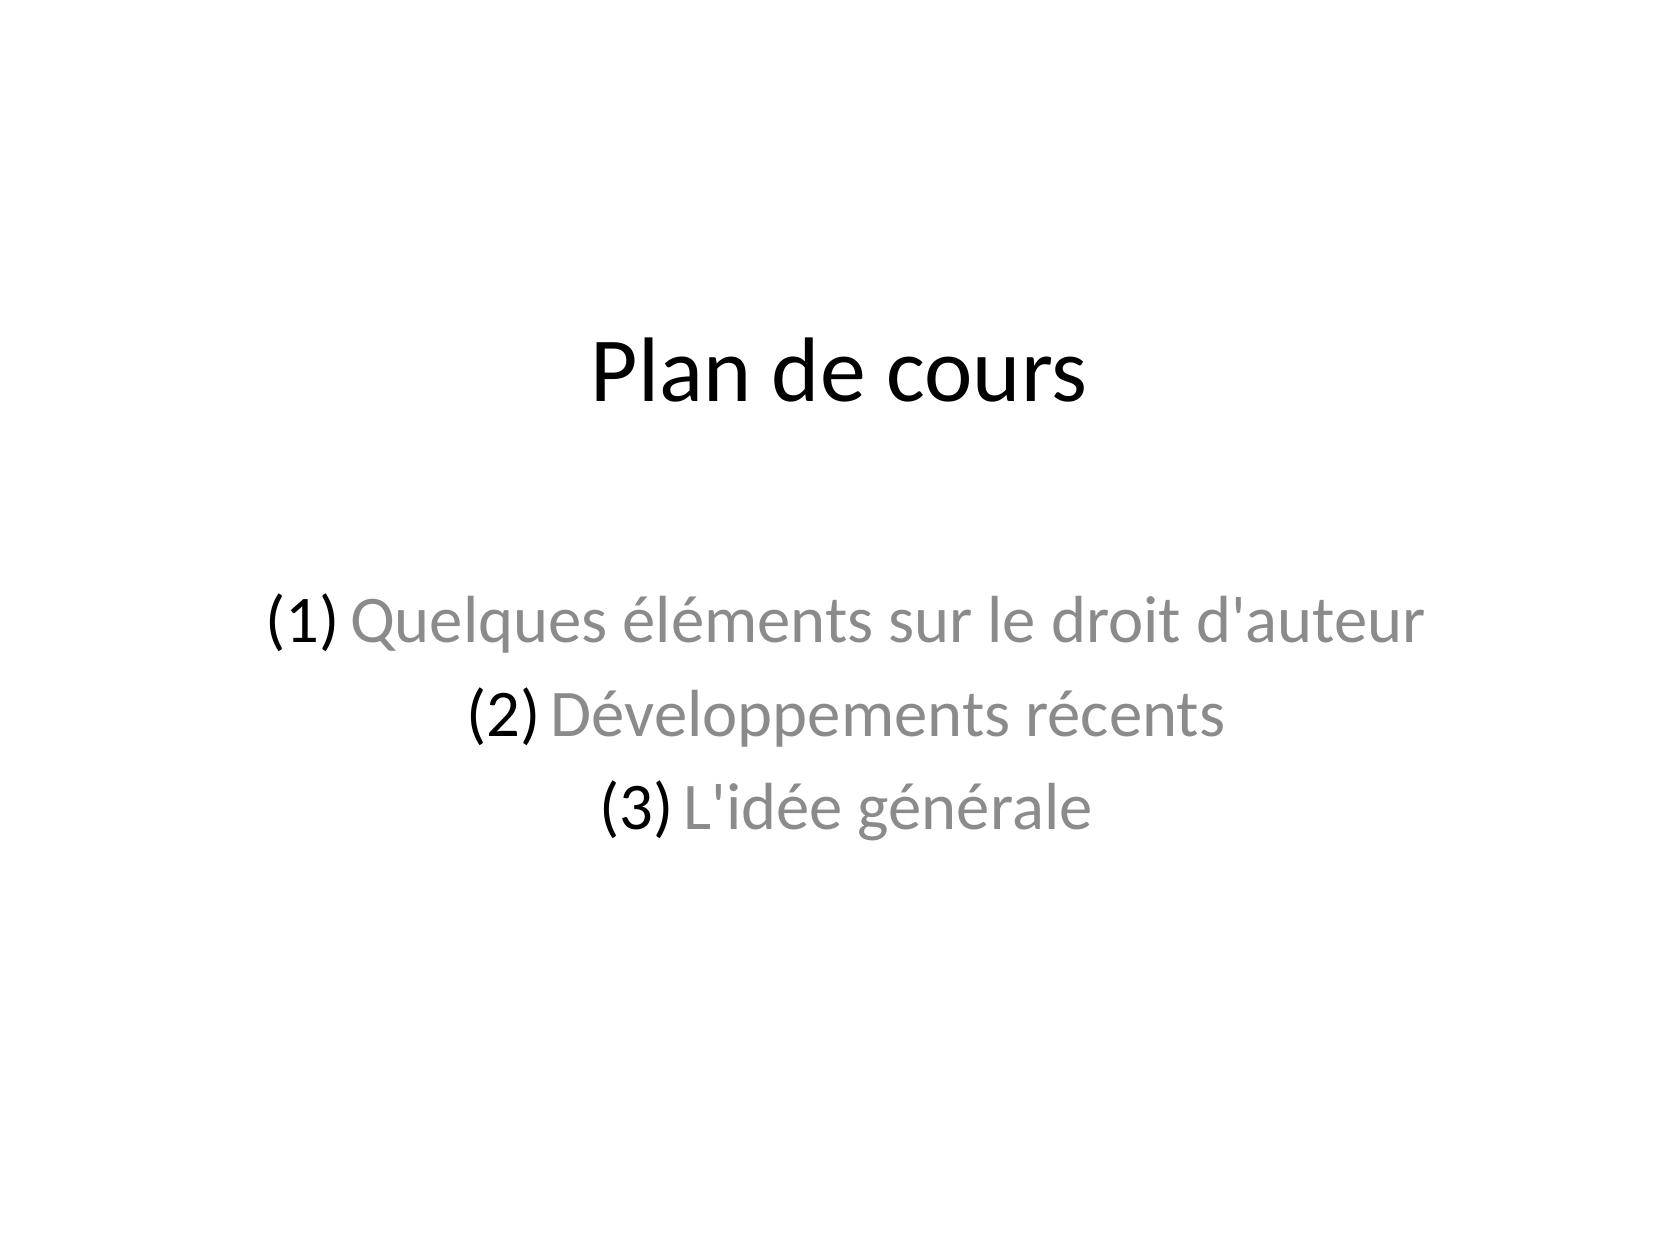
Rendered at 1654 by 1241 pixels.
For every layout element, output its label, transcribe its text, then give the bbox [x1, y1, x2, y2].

title Plan de cours [136, 232, 1543, 499]
subtitle Quelques éléments sur le droit d'auteur Développements récents L'idée générale [195, 568, 1497, 886]
